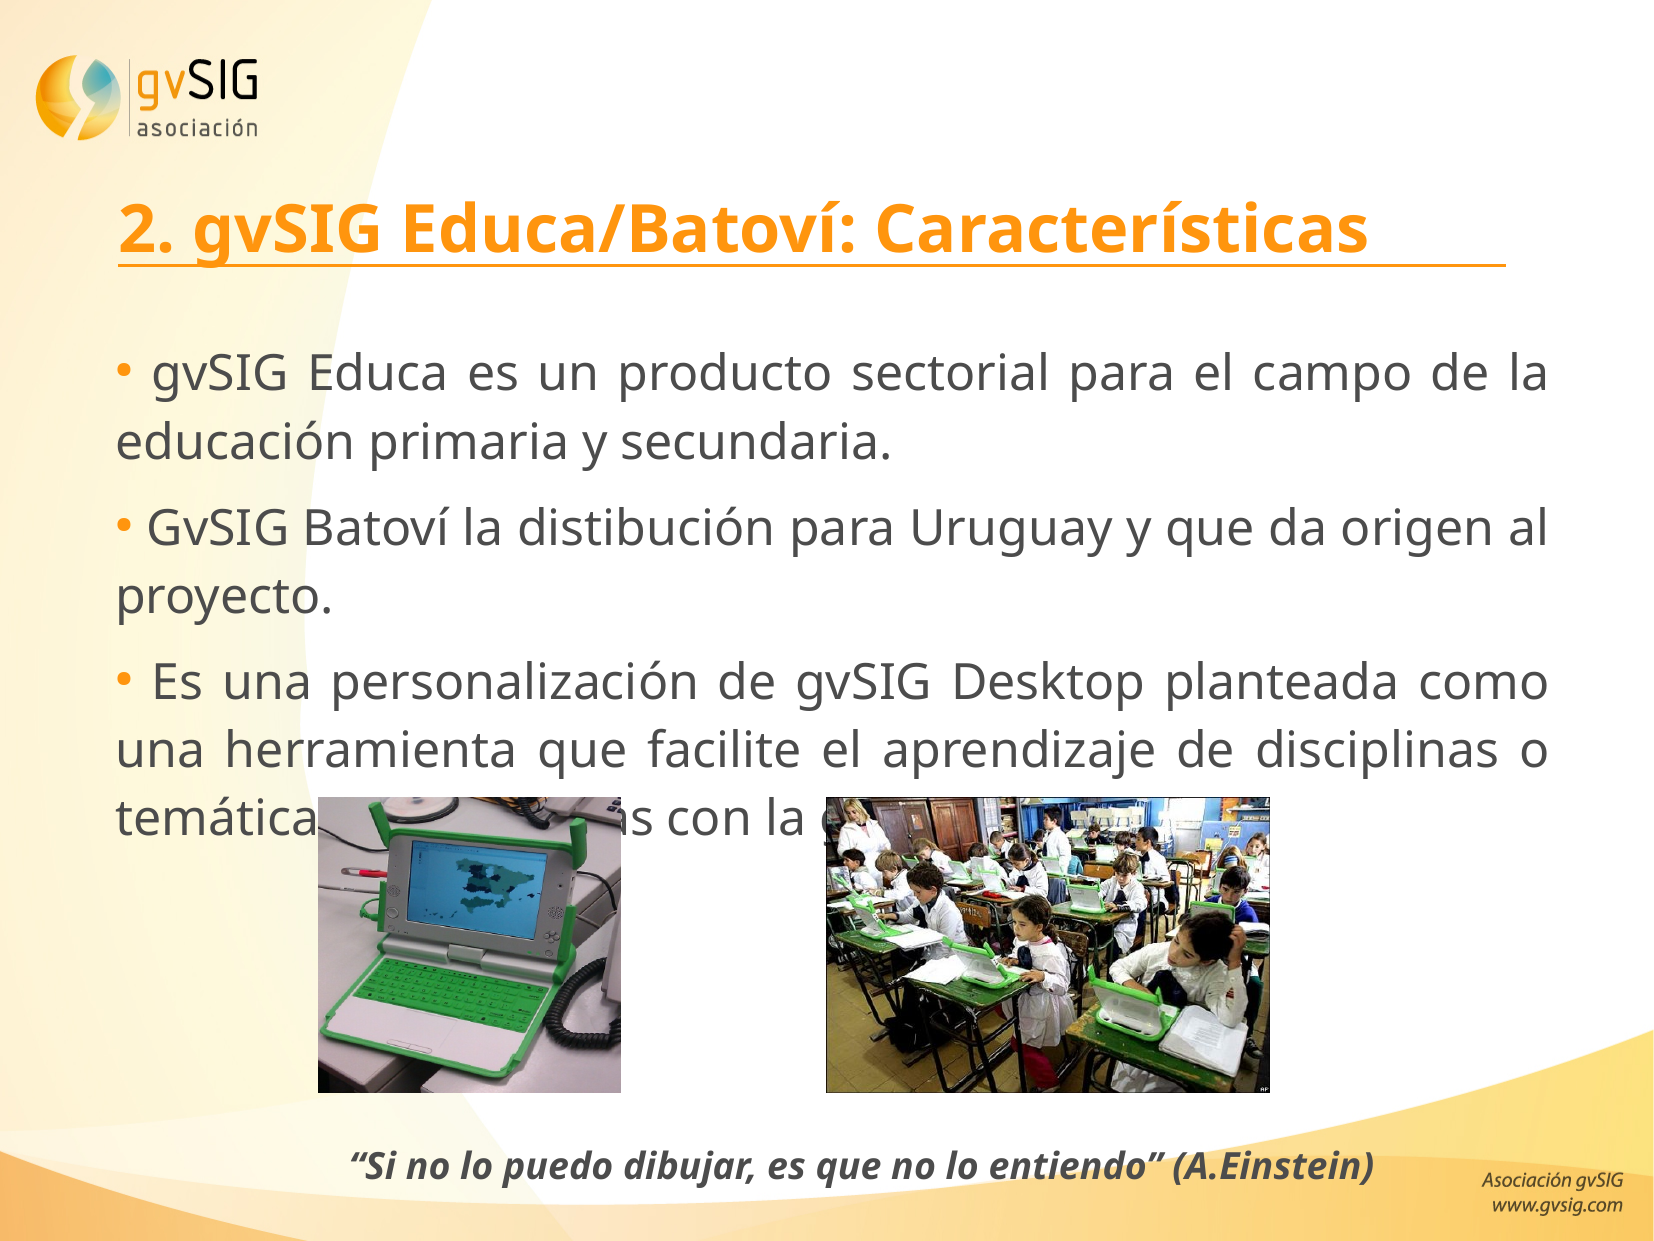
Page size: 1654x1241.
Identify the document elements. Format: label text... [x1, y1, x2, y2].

text_box “Si no lo puedo dibujar, es que no lo entiendo” (A.Einstein) [218, 1139, 1506, 1184]
text_box gvSIG Educa es un producto sectorial para el campo de la educación primaria y secundaria. GvSIG Batoví la distibución para Uruguay y que da origen al proyecto. Es una personalización de gvSIG Desktop planteada como una herramienta que facilite el aprendizaje de disciplinas o temáticas relacionadas con la geografía. [100, 329, 1566, 788]
picture [0, 0, 1654, 1241]
title 2. gvSIG Educa/Batoví: Características [118, 177, 1607, 276]
